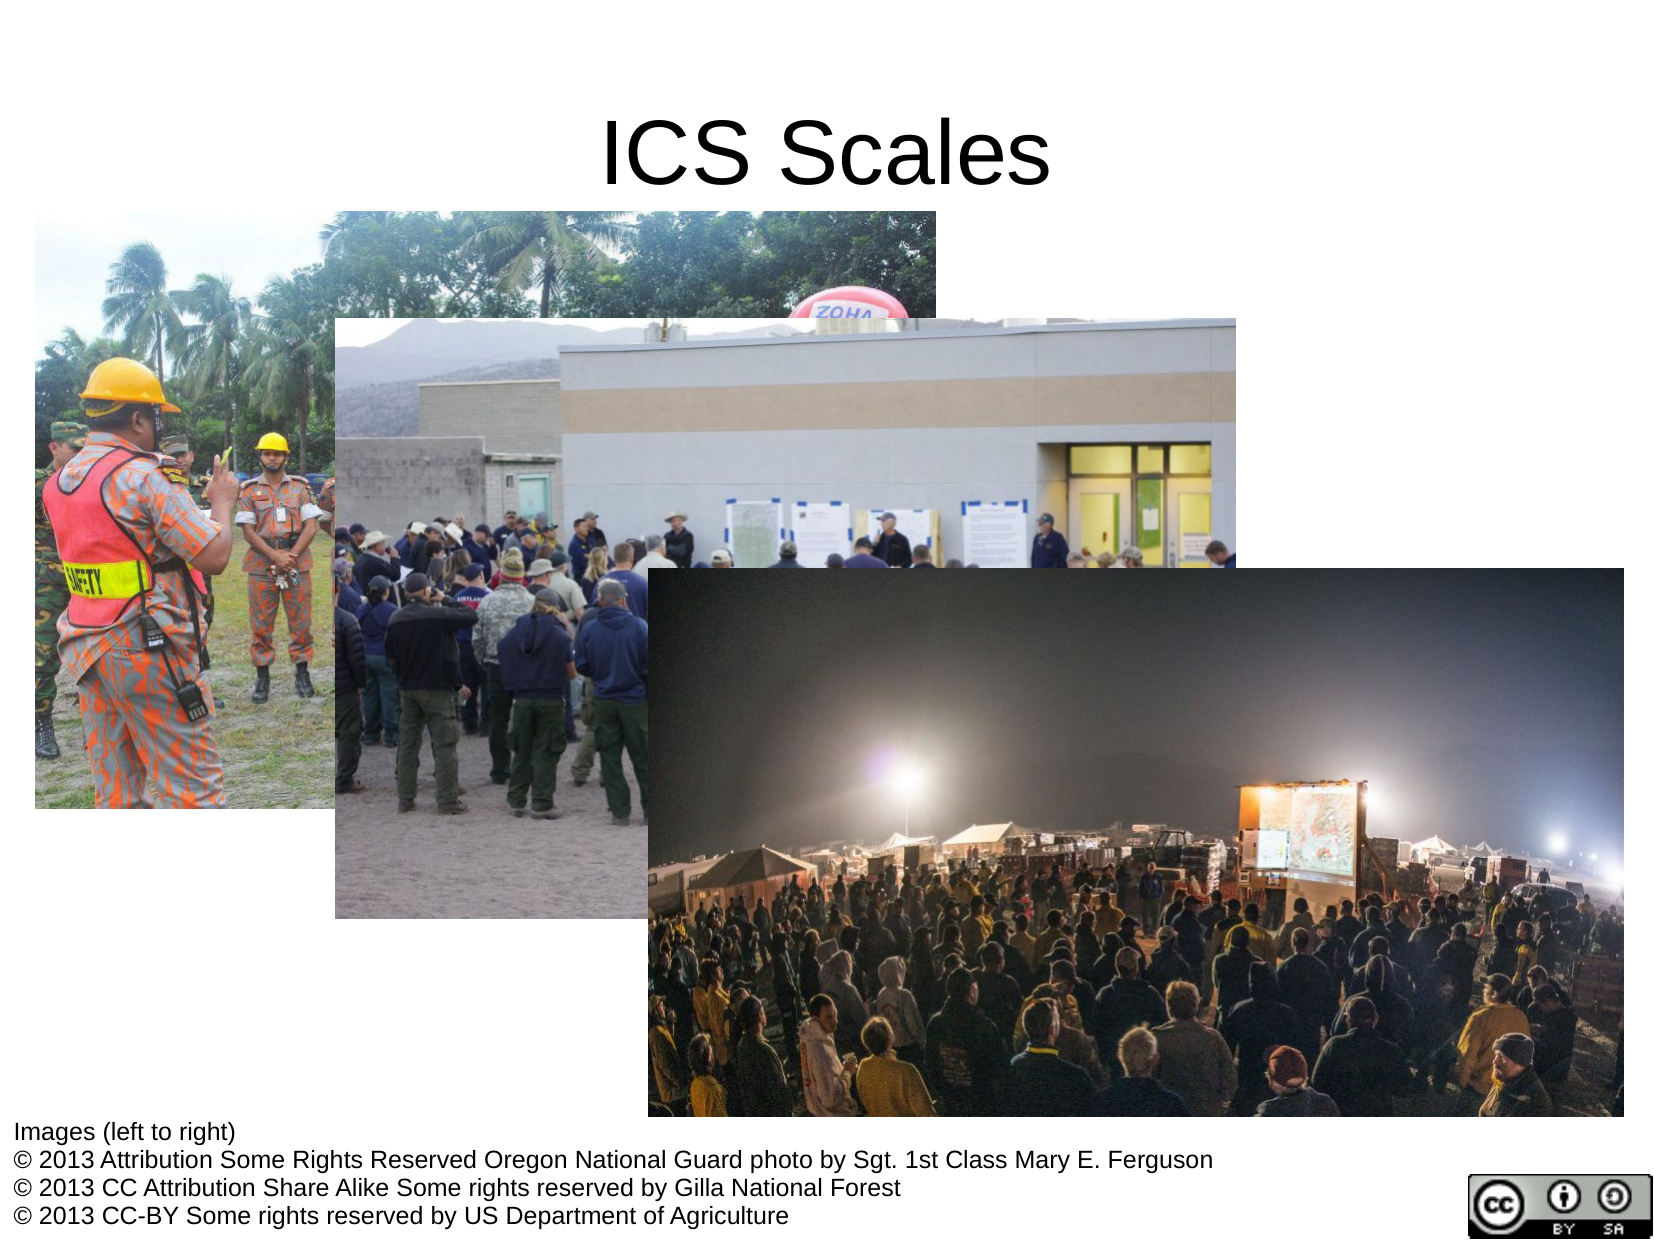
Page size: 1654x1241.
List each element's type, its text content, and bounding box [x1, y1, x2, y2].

picture [1468, 1174, 1653, 1239]
text_box Images (left to right) © 2013 Attribution Some Rights Reserved Oregon National Guard photo by Sgt. 1st Class Mary E. Ferguson © 2013 CC Attribution Share Alike Some rights reserved by Gilla National Forest © 2013 CC-BY Some rights reserved by US Department of Agriculture [0, 1110, 1232, 1238]
title ICS Scales [82, 49, 1571, 257]
picture [35, 211, 1624, 1117]
